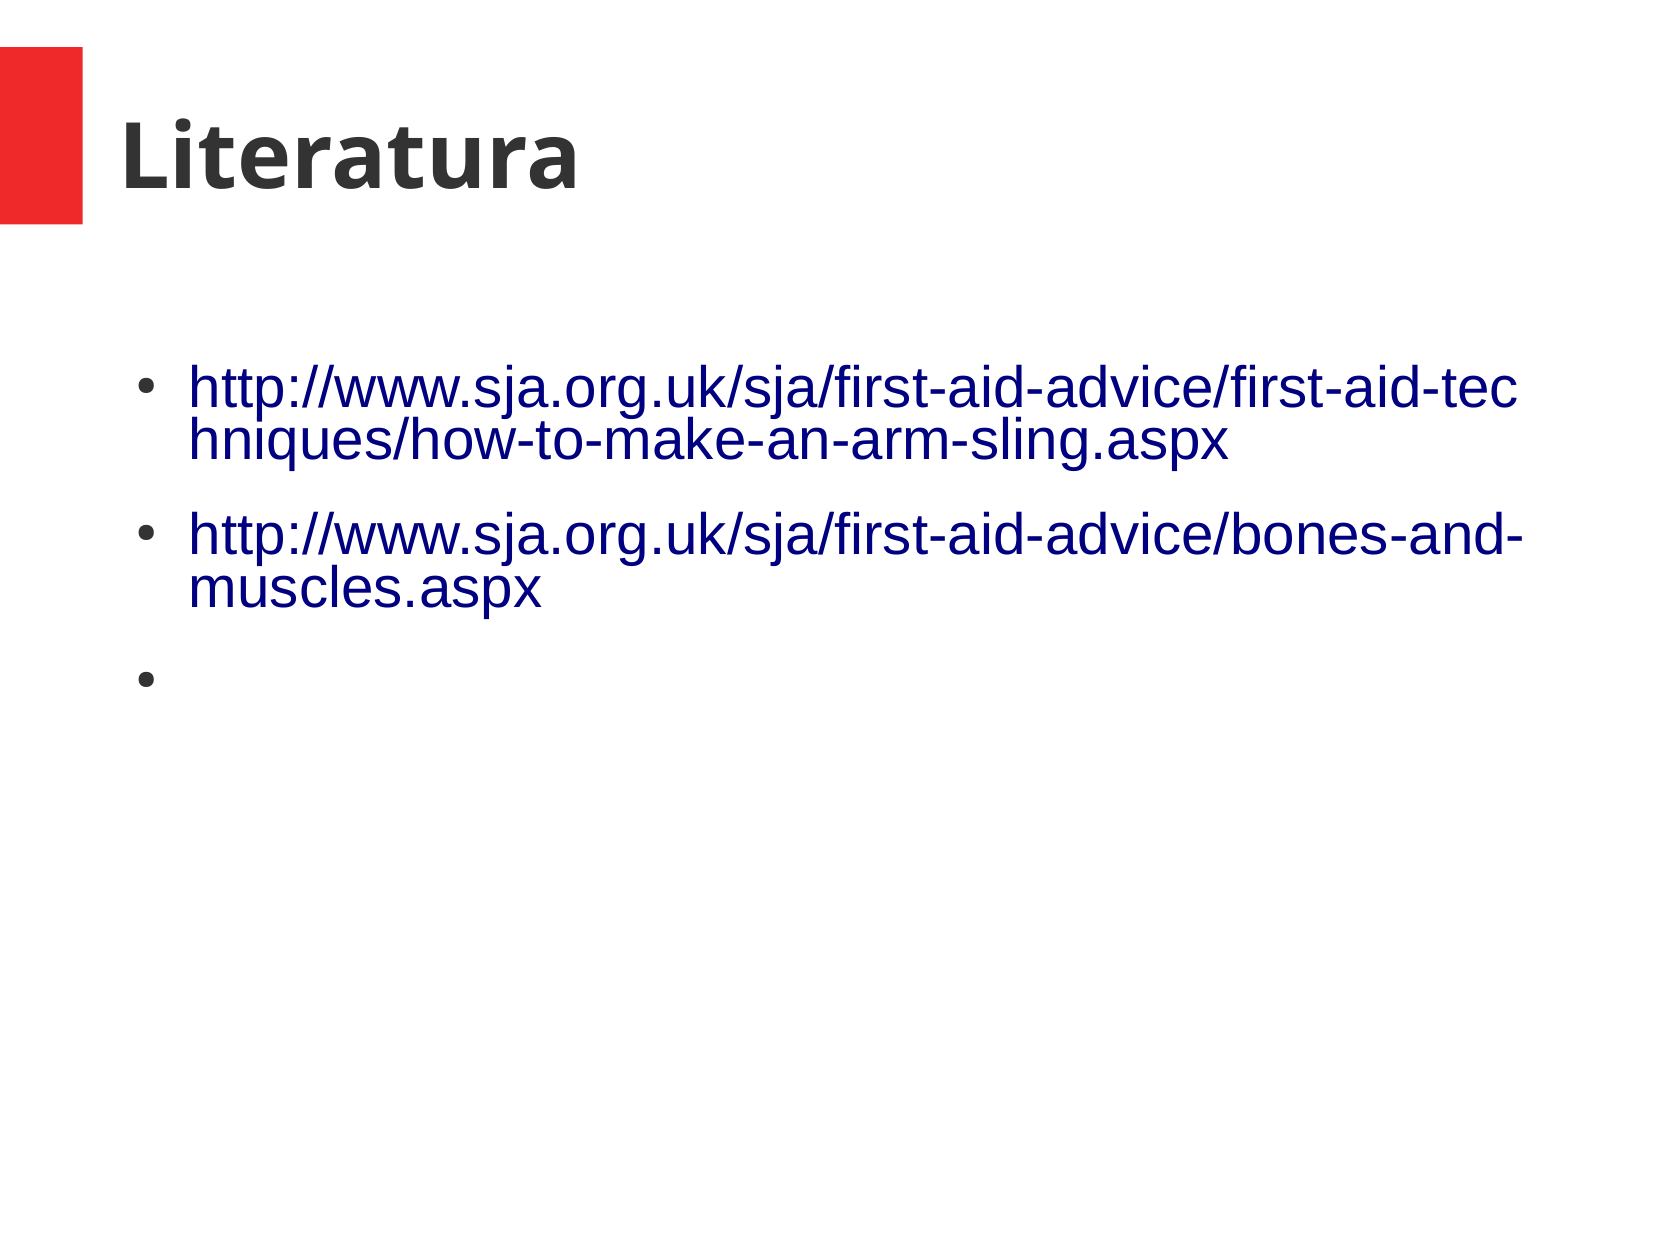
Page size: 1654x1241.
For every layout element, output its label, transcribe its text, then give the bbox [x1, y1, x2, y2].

list http://www.sja.org.uk/sja/first-aid-advice/first-aid-techniques/how-to-make-an-arm-sling.aspx http://www.sja.org.uk/sja/first-aid-advice/bones-and-muscles.aspx [118, 354, 1536, 1074]
title Literatura [118, 49, 1571, 257]
